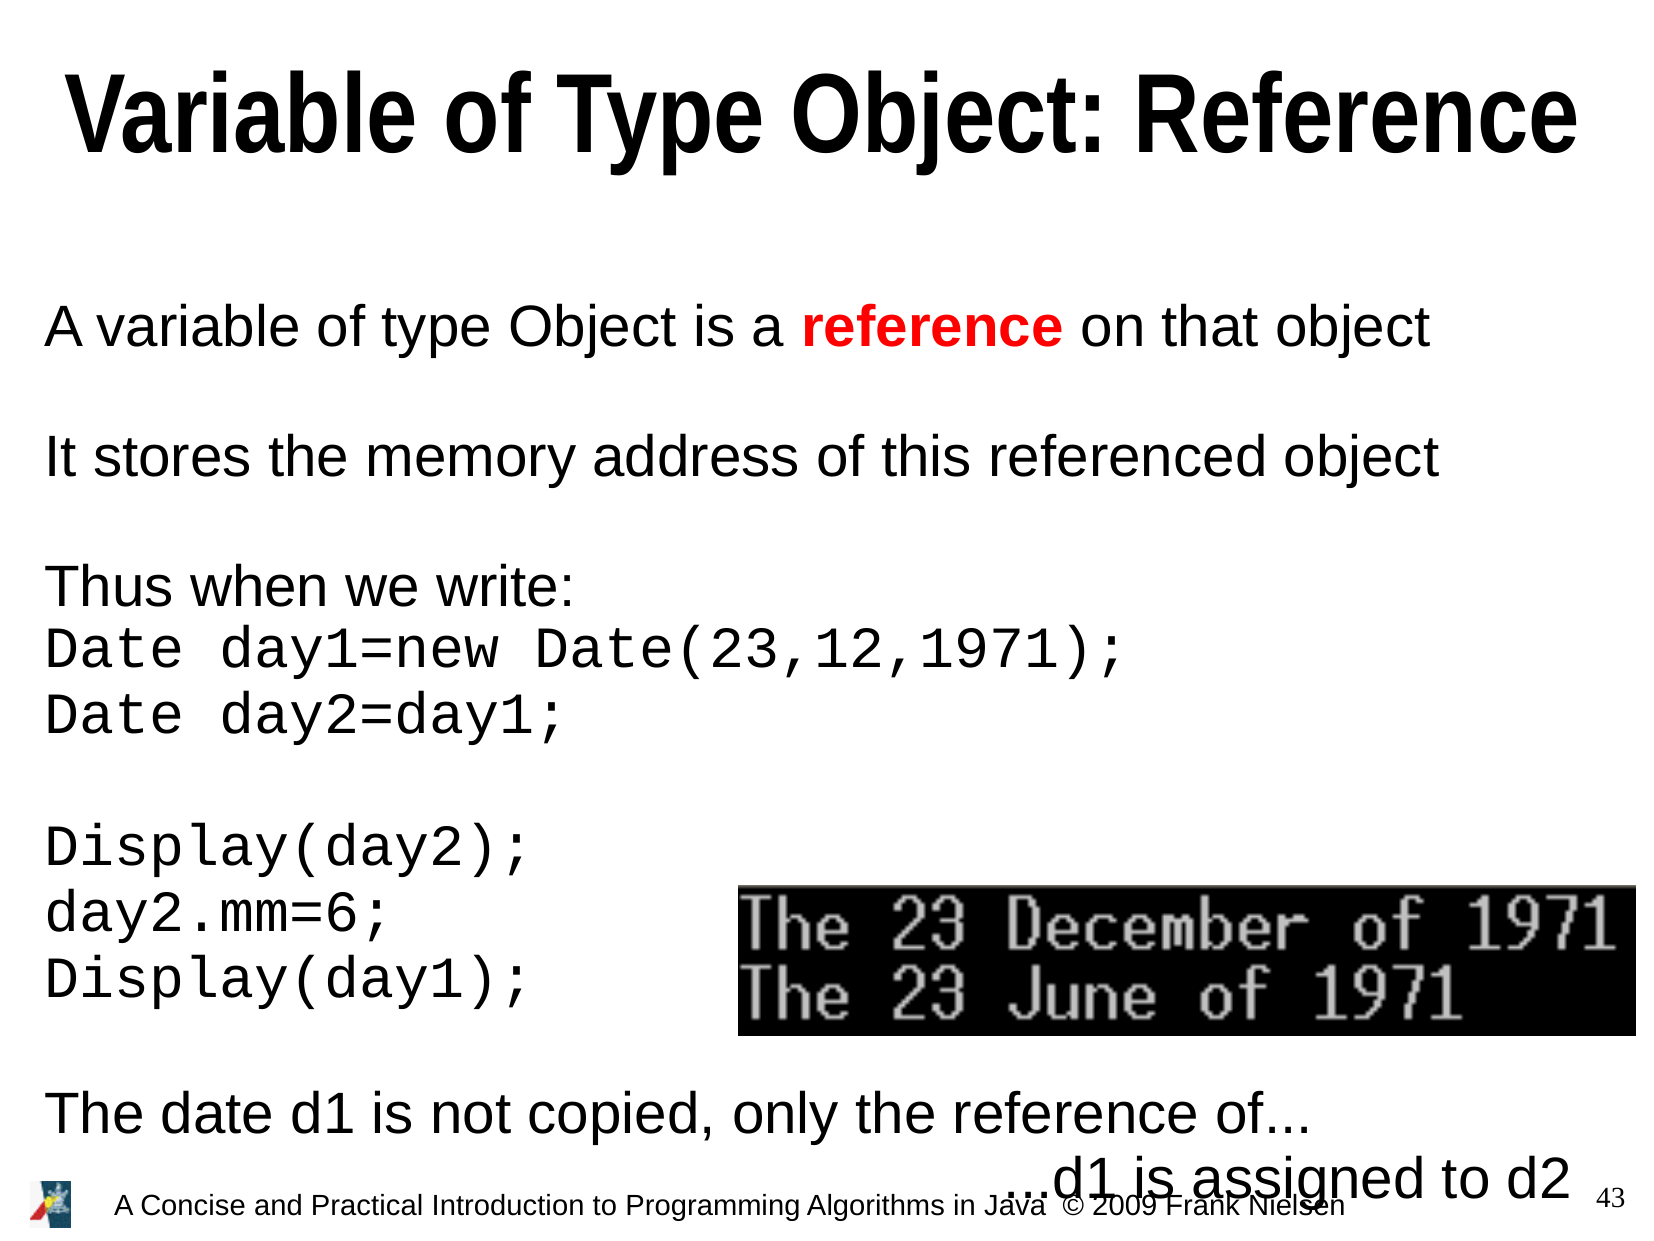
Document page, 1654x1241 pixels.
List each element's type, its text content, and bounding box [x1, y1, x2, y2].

text_box Variable of Type Object: Reference [49, 39, 1595, 184]
picture [738, 885, 1636, 1036]
text_box A variable of type Object is a reference on that object It stores the memory address of this referenced object Thus when we write: Date day1=new Date(23,12,1971); Date day2=day1; Display(day2); day2.mm=6; Display(day1); The date d1 is not copied, only the reference of... ...d1 is assigned to d2 [29, 286, 1588, 1241]
